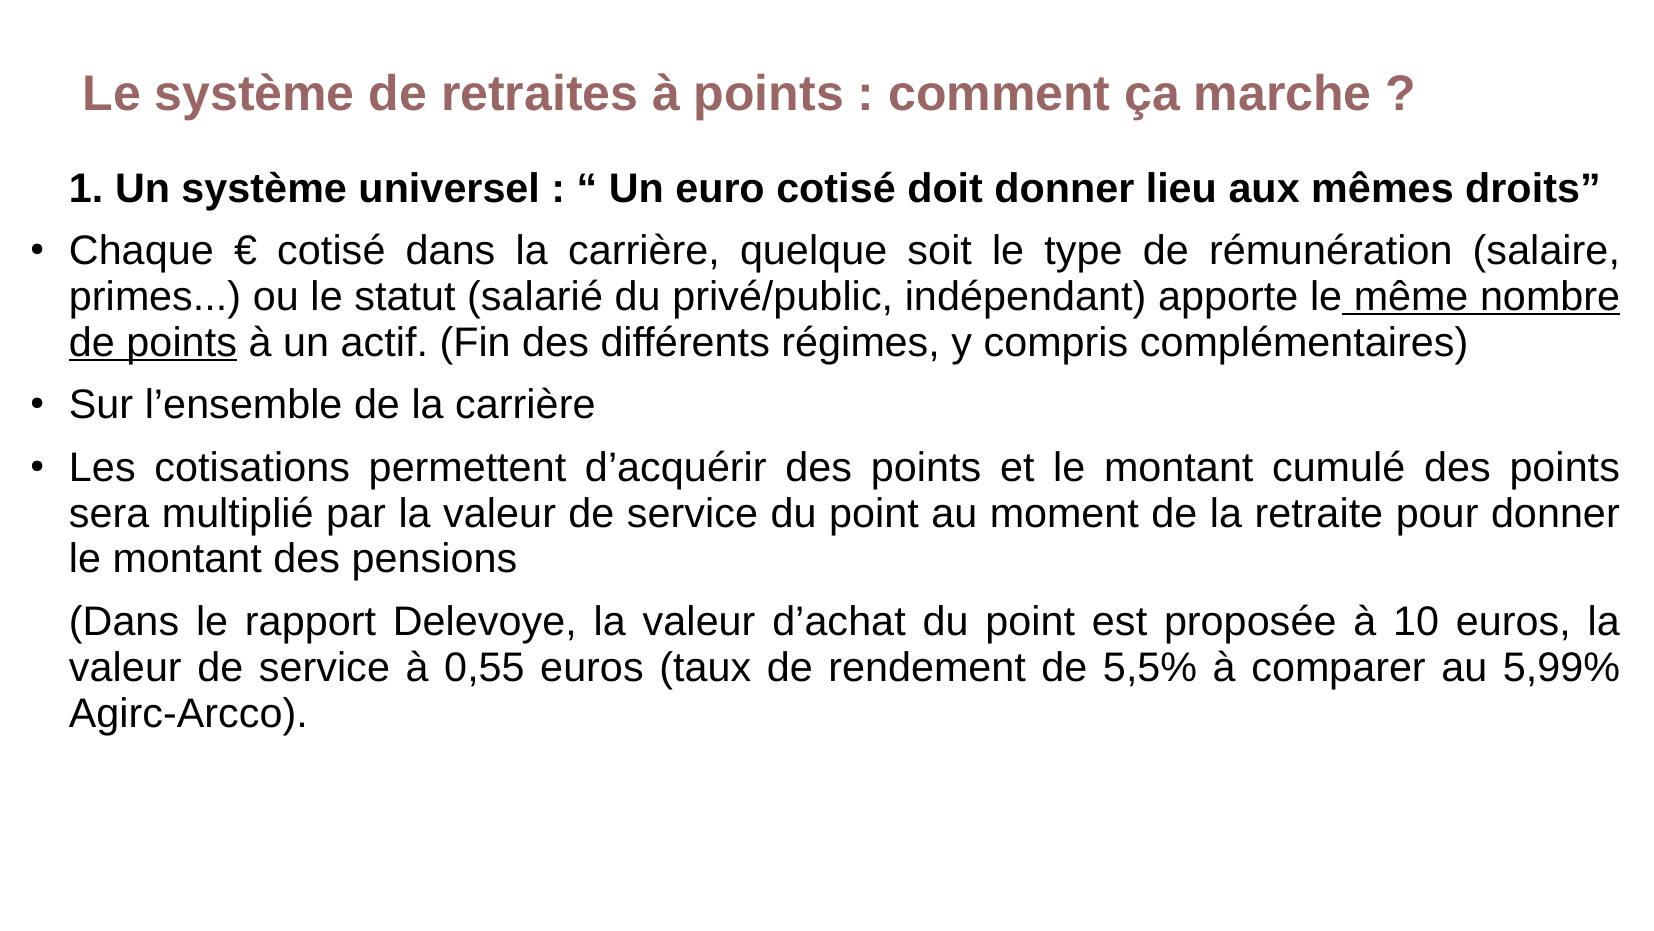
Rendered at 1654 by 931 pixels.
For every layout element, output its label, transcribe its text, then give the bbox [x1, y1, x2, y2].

list 1. Un système universel : “ Un euro cotisé doit donner lieu aux mêmes droits” Chaque € cotisé dans la carrière, quelque soit le type de rémunération (salaire, primes...) ou le statut (salarié du privé/public, indépendant) apporte le même nombre de points à un actif. (Fin des différents régimes, y compris complémentaires) Sur l’ensemble de la carrière Les cotisations permettent d’acquérir des points et le montant cumulé des points sera multiplié par la valeur de service du point au moment de la retraite pour donner le montant des pensions (Dans le rapport Delevoye, la valeur d’achat du point est proposée à 10 euros, la valeur de service à 0,55 euros (taux de rendement de 5,5% à comparer au 5,99% Agirc-Arcco). [30, 165, 1621, 841]
title Le système de retraites à points : comment ça marche ? [82, 37, 1571, 151]
